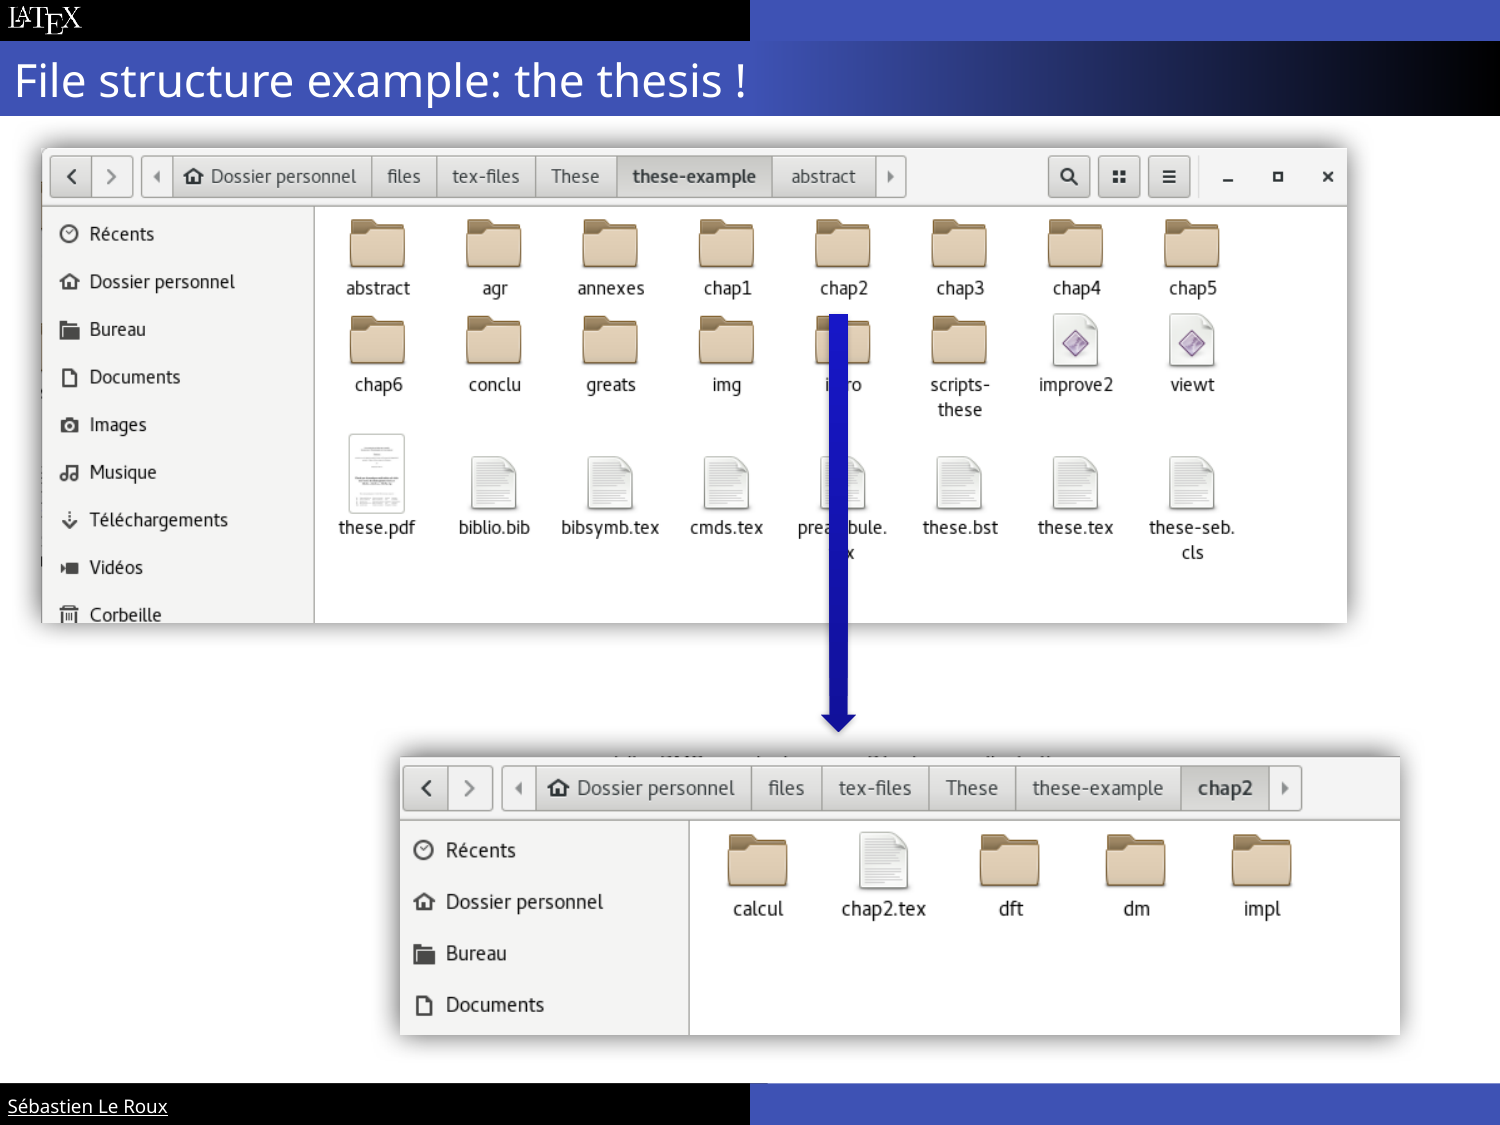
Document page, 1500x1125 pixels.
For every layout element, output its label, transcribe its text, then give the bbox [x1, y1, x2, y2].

text_box [820, 314, 857, 733]
picture [5, 3, 84, 37]
picture [400, 756, 1400, 1035]
title File structure example: the thesis ! [0, 41, 1500, 116]
picture [41, 148, 1347, 623]
